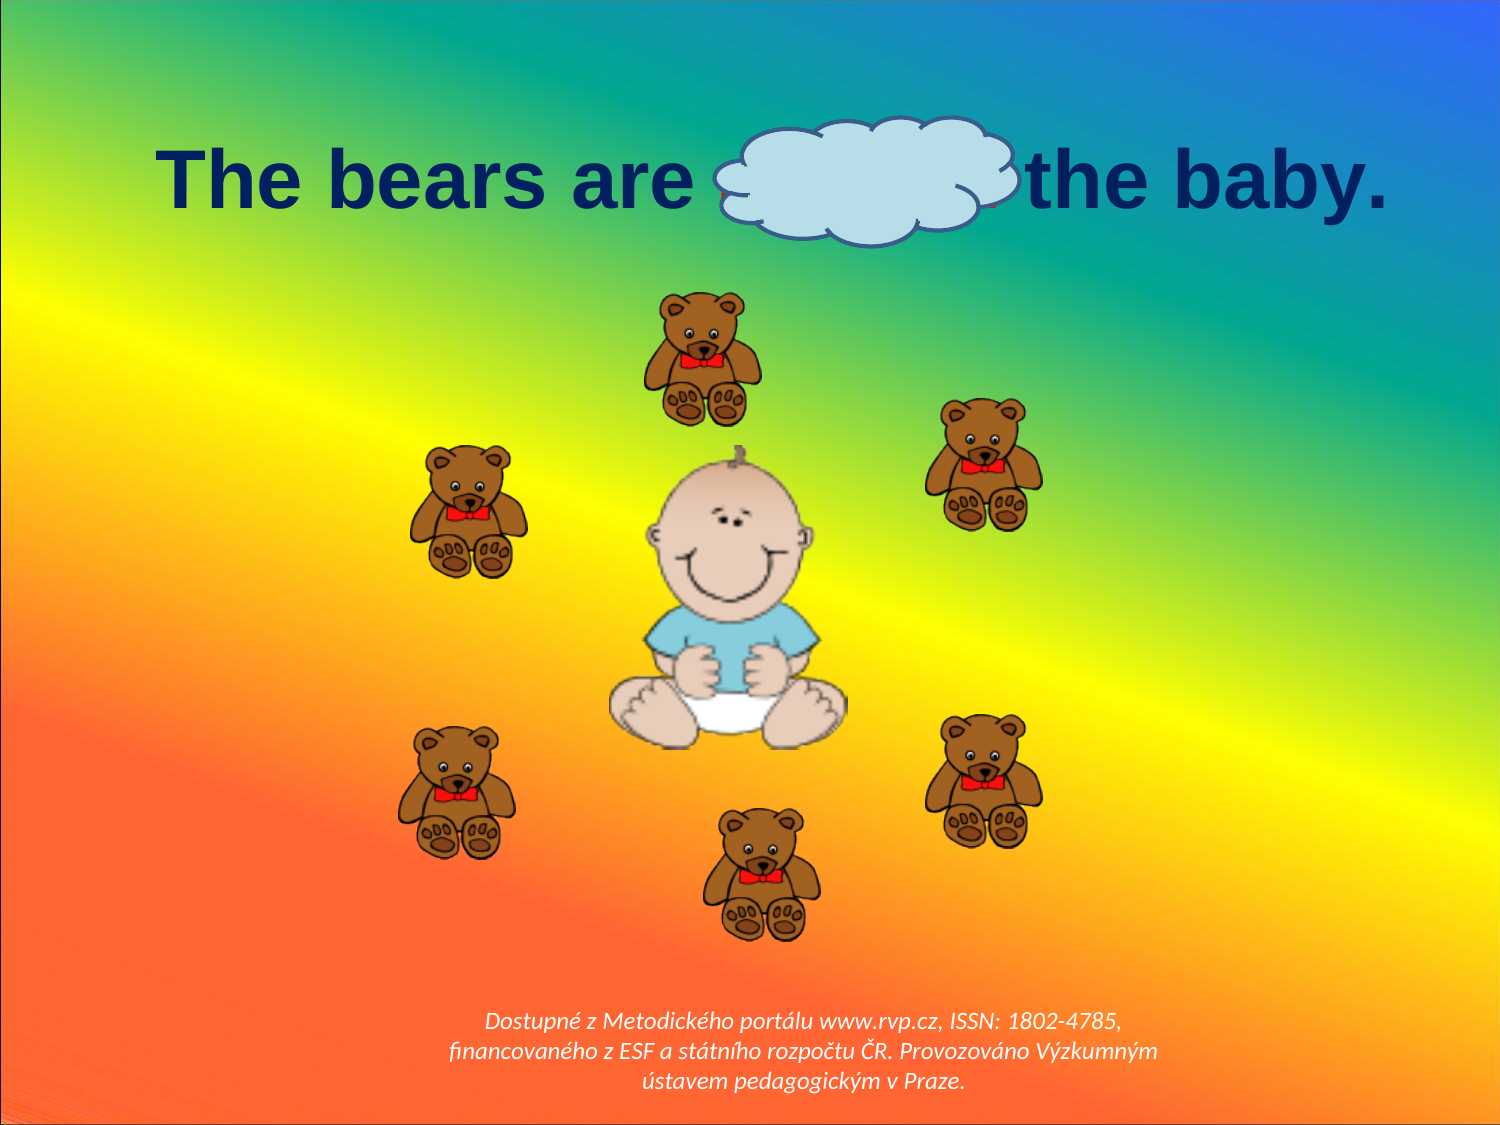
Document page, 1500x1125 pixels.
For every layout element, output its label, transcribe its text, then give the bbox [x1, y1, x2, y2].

picture [0, 0, 1500, 1125]
text_box The bears are around the baby. [913, 117, 1500, 233]
picture [925, 398, 1043, 532]
text_box The bears are around the baby. [140, 117, 893, 233]
title [0, 316, 1465, 739]
text_box Dostupné z Metodického portálu www.rvp.cz, ISSN: 1802-4785, financovaného z ESF a státního rozpočtu ČR. Provozováno Výzkumným ústavem pedagogickým v Praze. [421, 1019, 1187, 1080]
picture [410, 445, 528, 579]
text_box [714, 117, 1020, 247]
